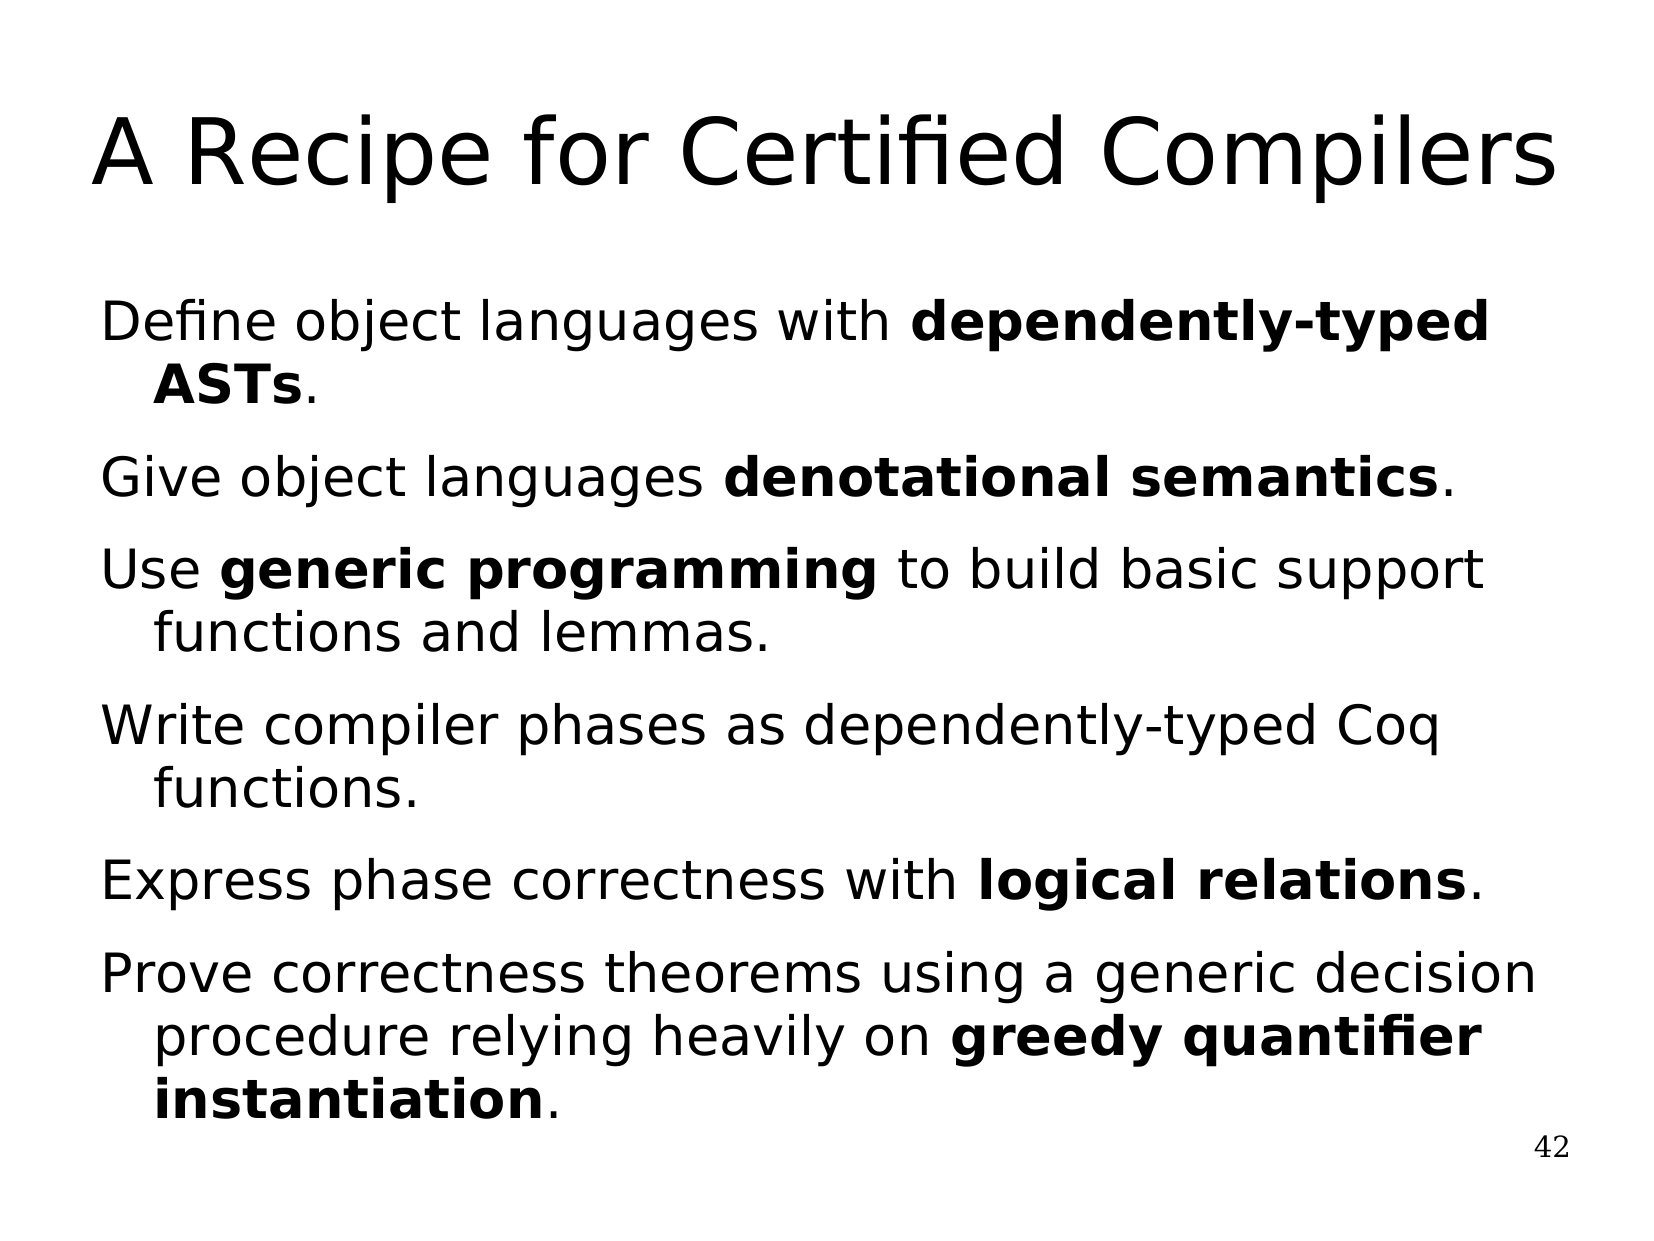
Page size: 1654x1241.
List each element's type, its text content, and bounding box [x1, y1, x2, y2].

list Define object languages with dependently-typed ASTs. Give object languages denotational semantics. Use generic programming to build basic support functions and lemmas. Write compiler phases as dependently-typed Coq functions. Express phase correctness with logical relations. Prove correctness theorems using a generic decision procedure relying heavily on greedy quantifier instantiation. [82, 290, 1571, 1132]
title A Recipe for Certified Compilers [82, 56, 1571, 250]
